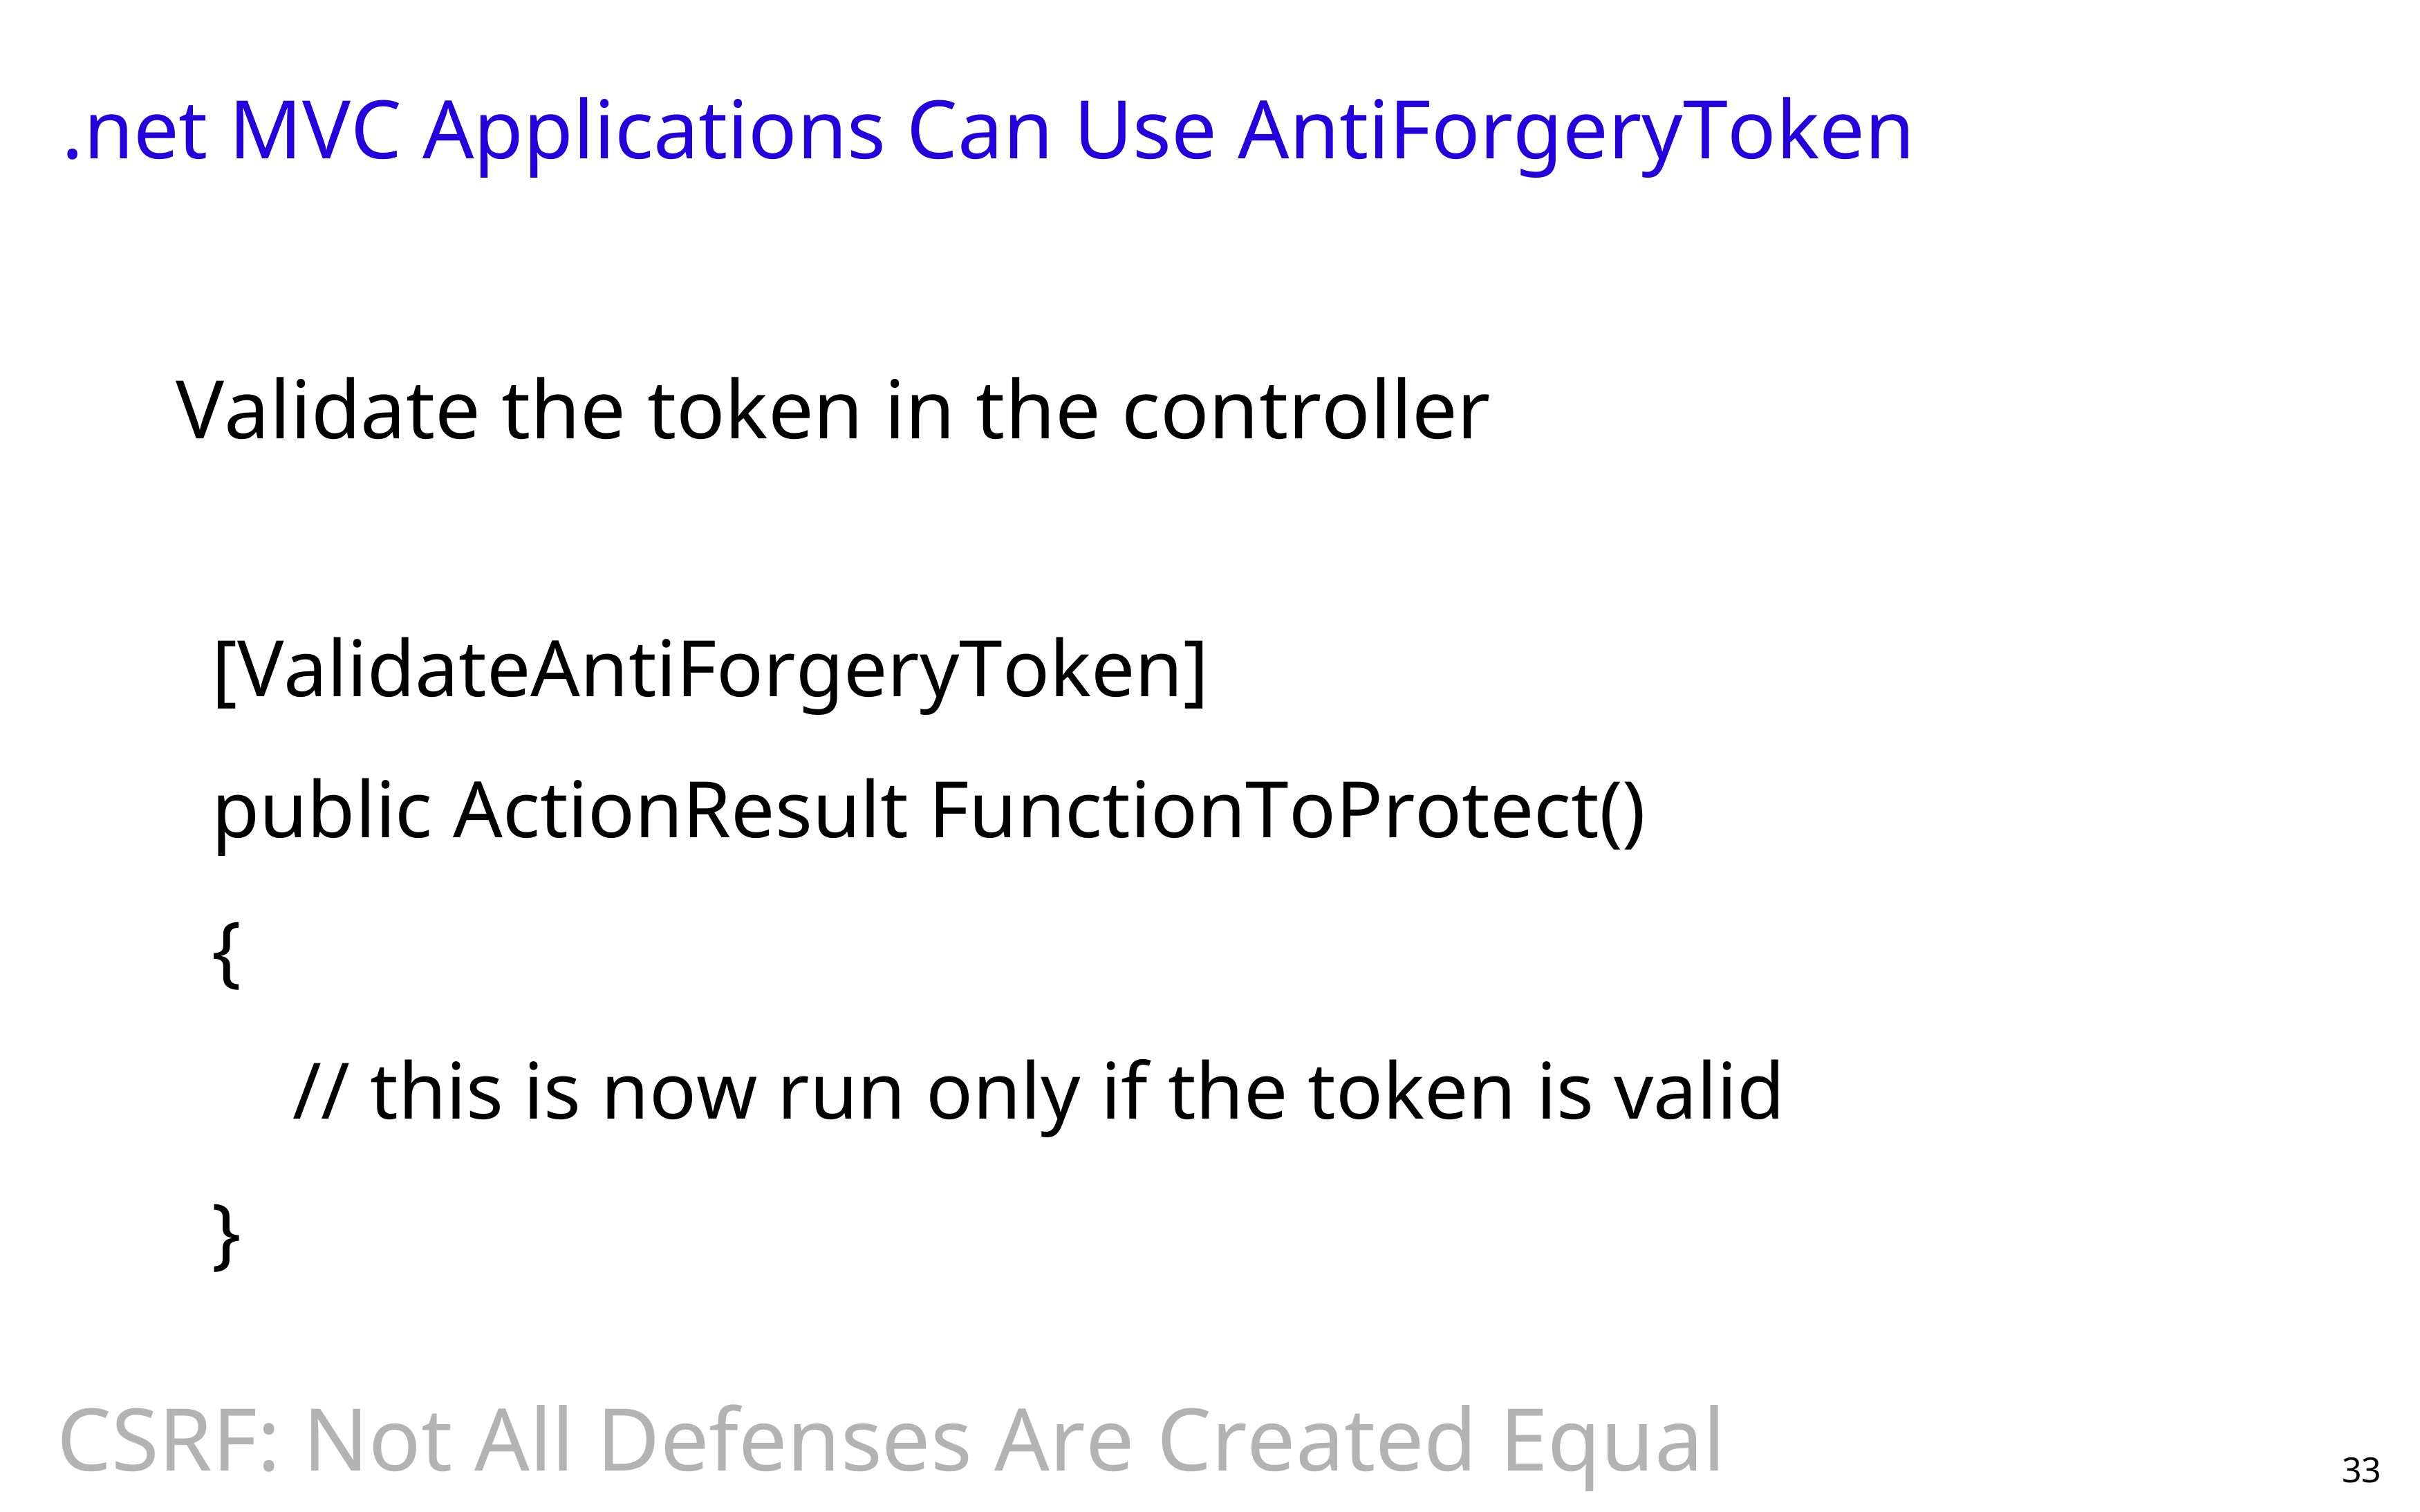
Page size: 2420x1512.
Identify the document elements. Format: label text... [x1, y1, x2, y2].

text_box .net MVC Applications Can Use AntiForgeryToken [52, 73, 2293, 180]
text_box <number> [2334, 1443, 2390, 1497]
text_box Validate the token in the controller [ValidateAntiForgeryToken] public ActionResult FunctionToProtect() { // this is now run only if the token is valid } [166, 353, 2251, 1281]
